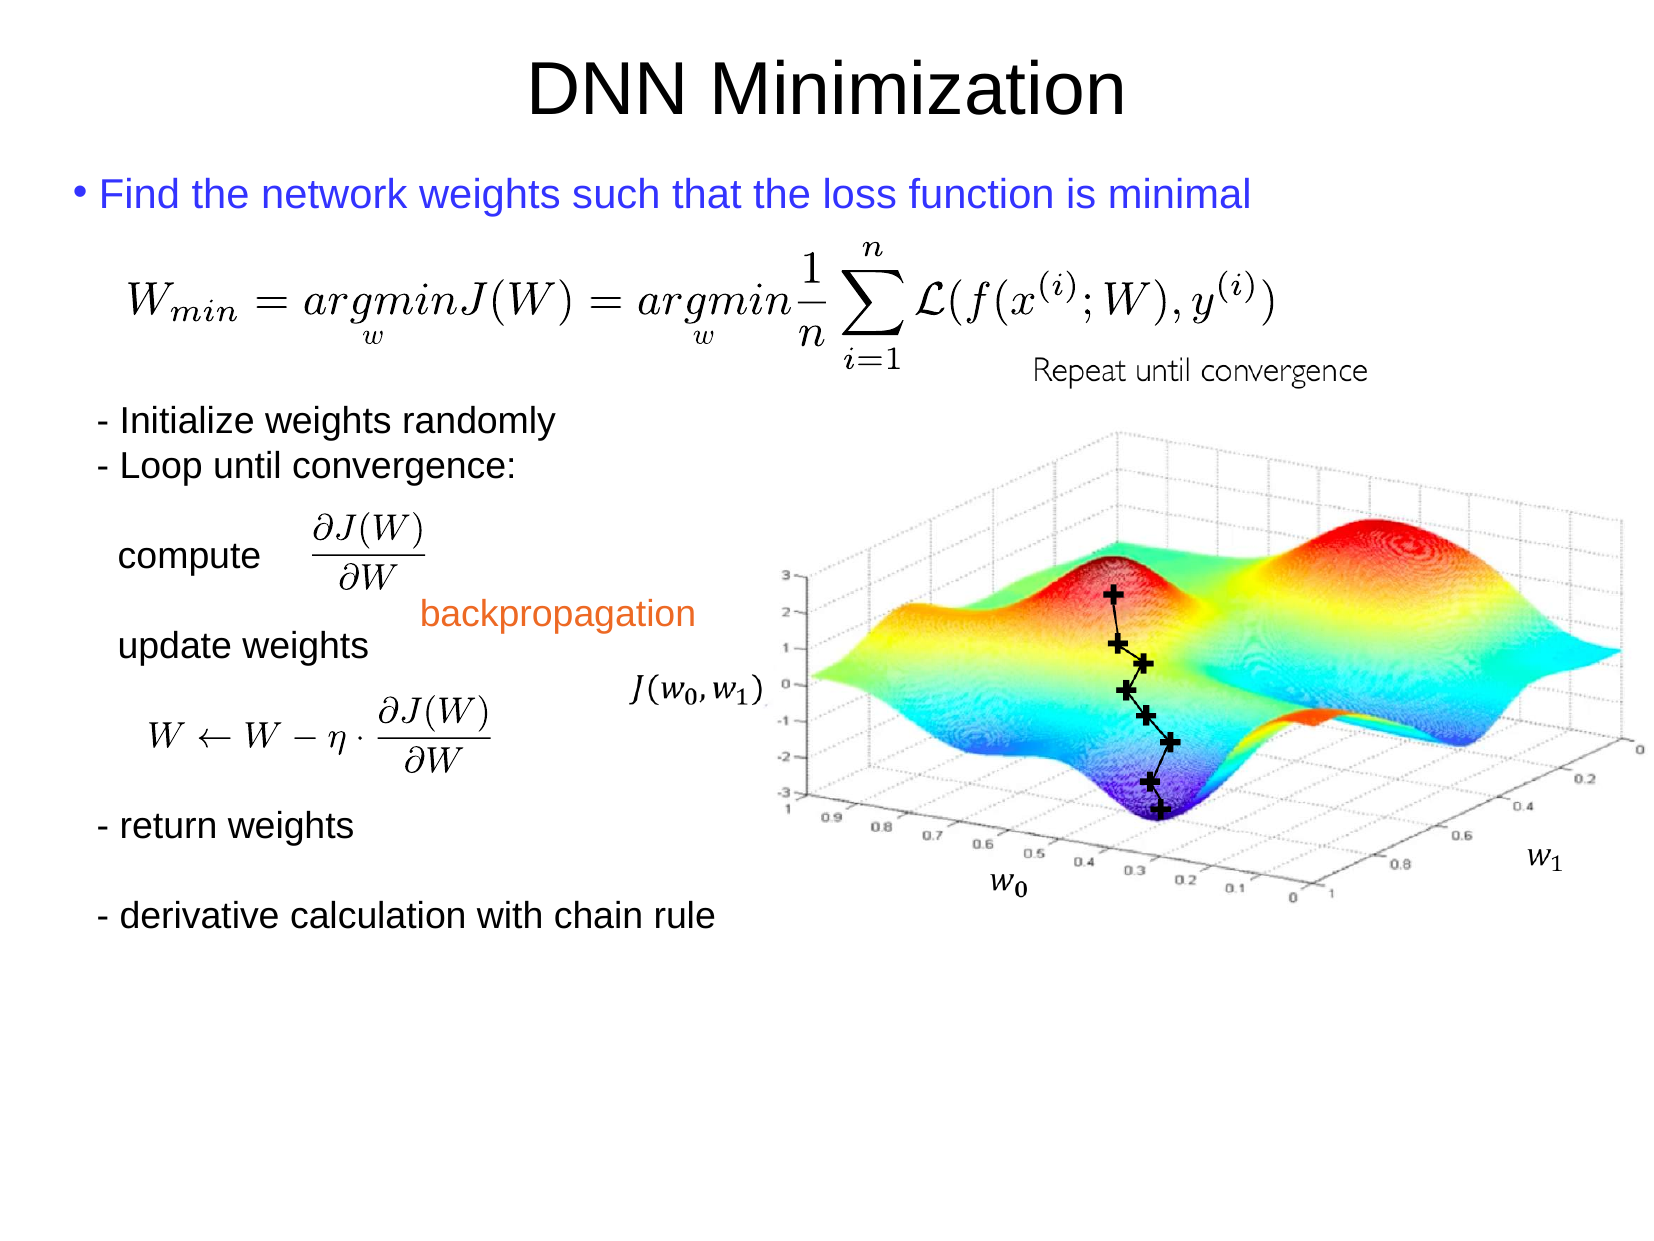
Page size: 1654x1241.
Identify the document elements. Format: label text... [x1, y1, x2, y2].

text_box Find the network weights such that the loss function is minimal - Initialize weights randomly - Loop until convergence: compute update weights - return weights - derivative calculation with chain rule [58, 159, 1654, 1034]
text_box backpropagation [405, 585, 711, 642]
picture [146, 695, 491, 774]
picture [312, 512, 426, 590]
title DNN Minimization [151, 0, 1502, 159]
picture [123, 240, 1276, 371]
